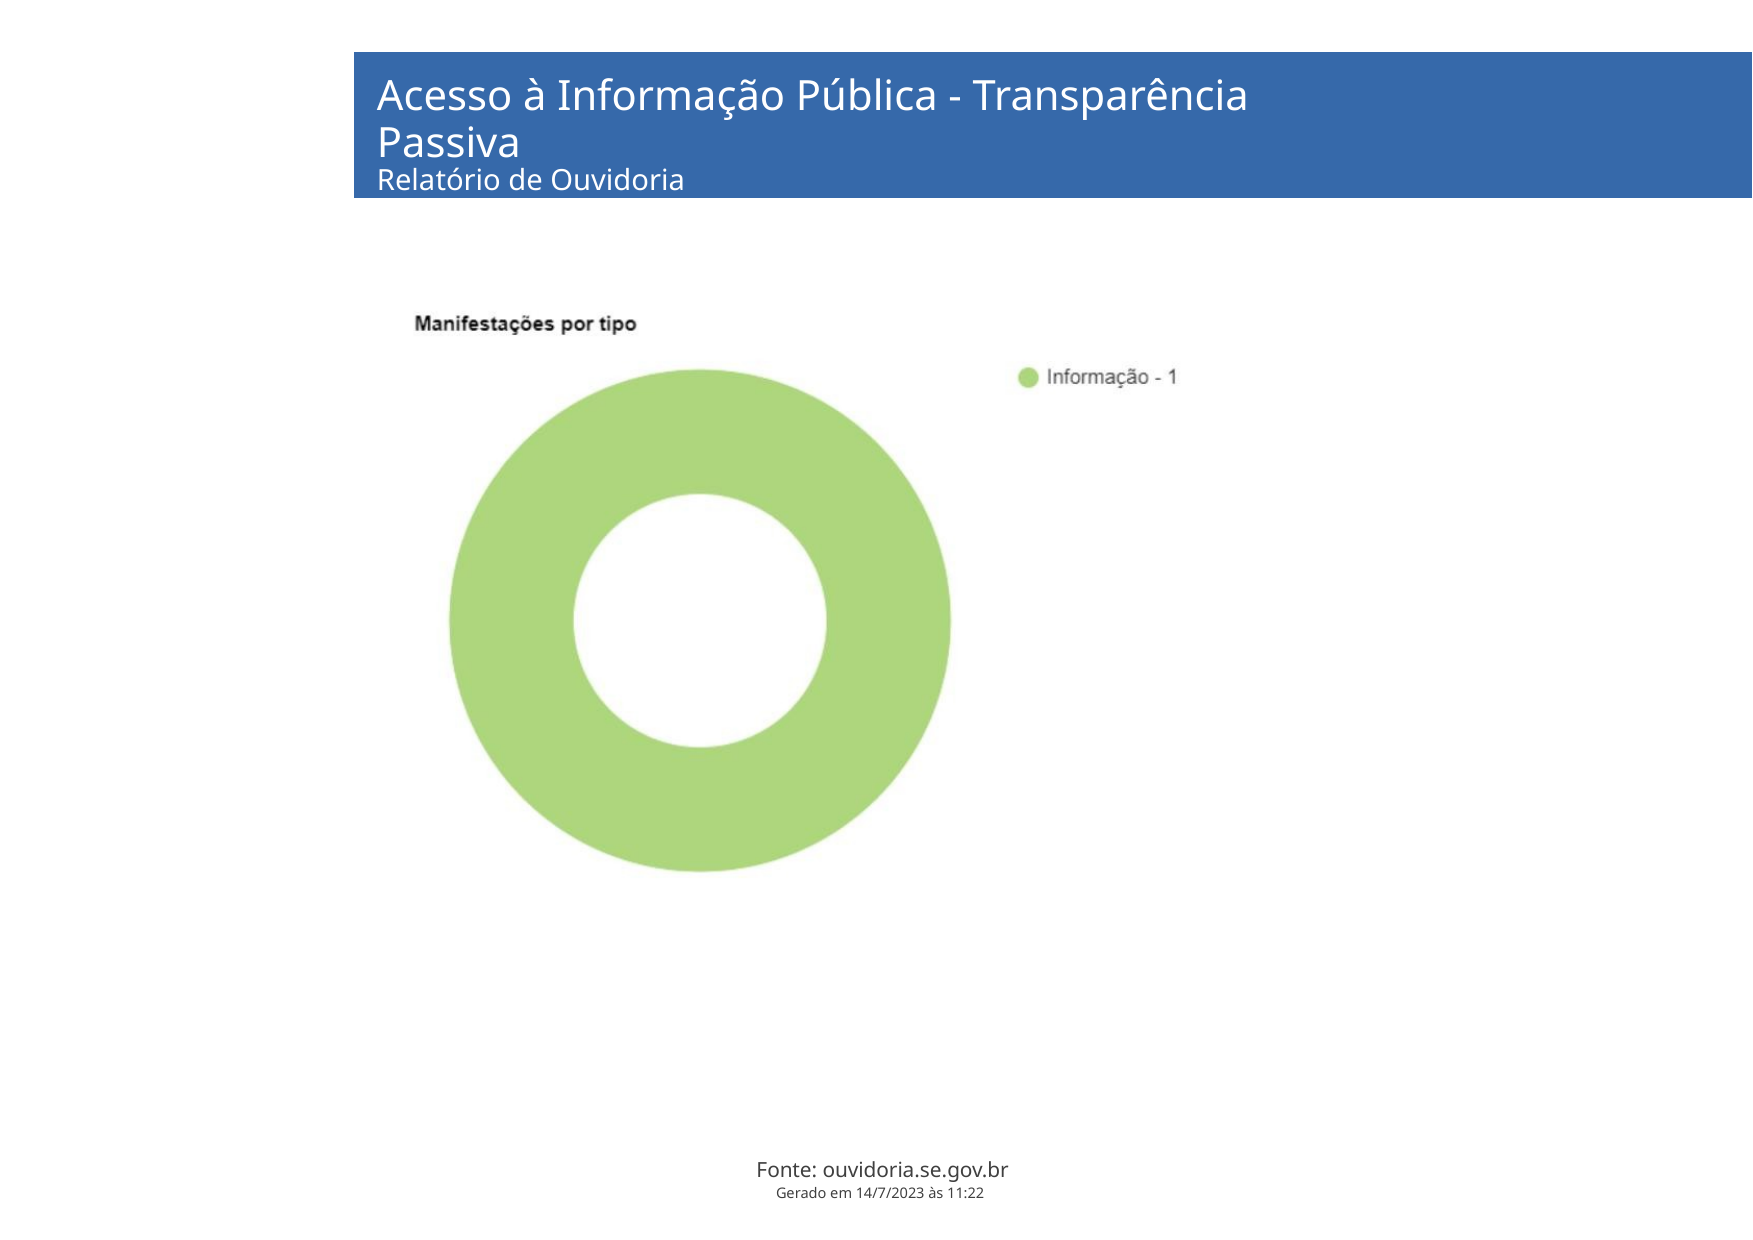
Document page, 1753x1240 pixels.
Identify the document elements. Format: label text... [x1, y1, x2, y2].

text_box Acesso à Informação Pública - Transparência Passiva Relatório de Ouvidoria SETUR - Maio a Maio de 2023 [376, 72, 1403, 228]
text_box [354, 52, 1752, 198]
text_box Fonte: ouvidoria.se.gov.br Gerado em 14/7/2023 às 11:22 [756, 1158, 1023, 1202]
text_box [155, 211, 1599, 1028]
